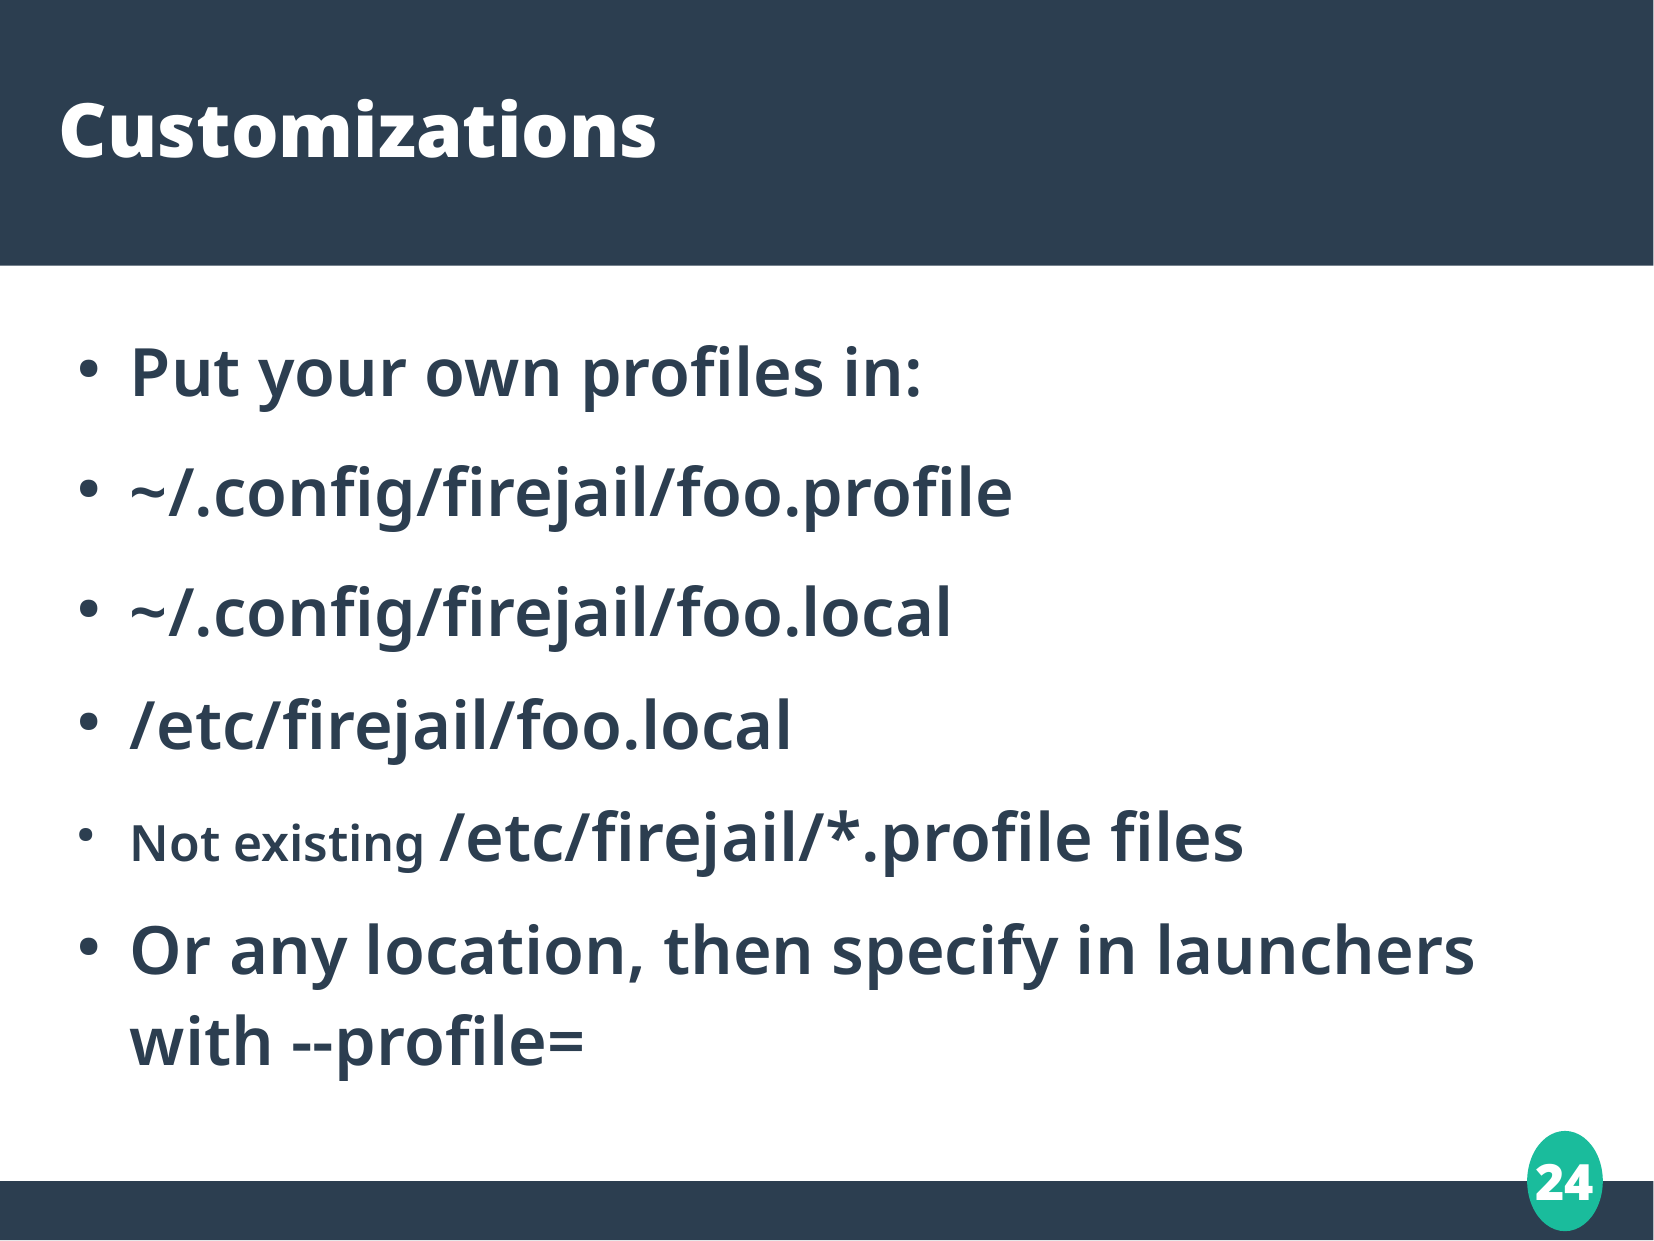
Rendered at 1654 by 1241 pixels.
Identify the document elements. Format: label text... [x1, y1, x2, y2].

list Put your own profiles in: ~/.config/firejail/foo.profile ~/.config/firejail/foo.local /etc/firejail/foo.local Not existing /etc/firejail/*.profile files Or any location, then specify in launchers with --profile= [59, 324, 1595, 1152]
title Customizations [59, 49, 1595, 207]
